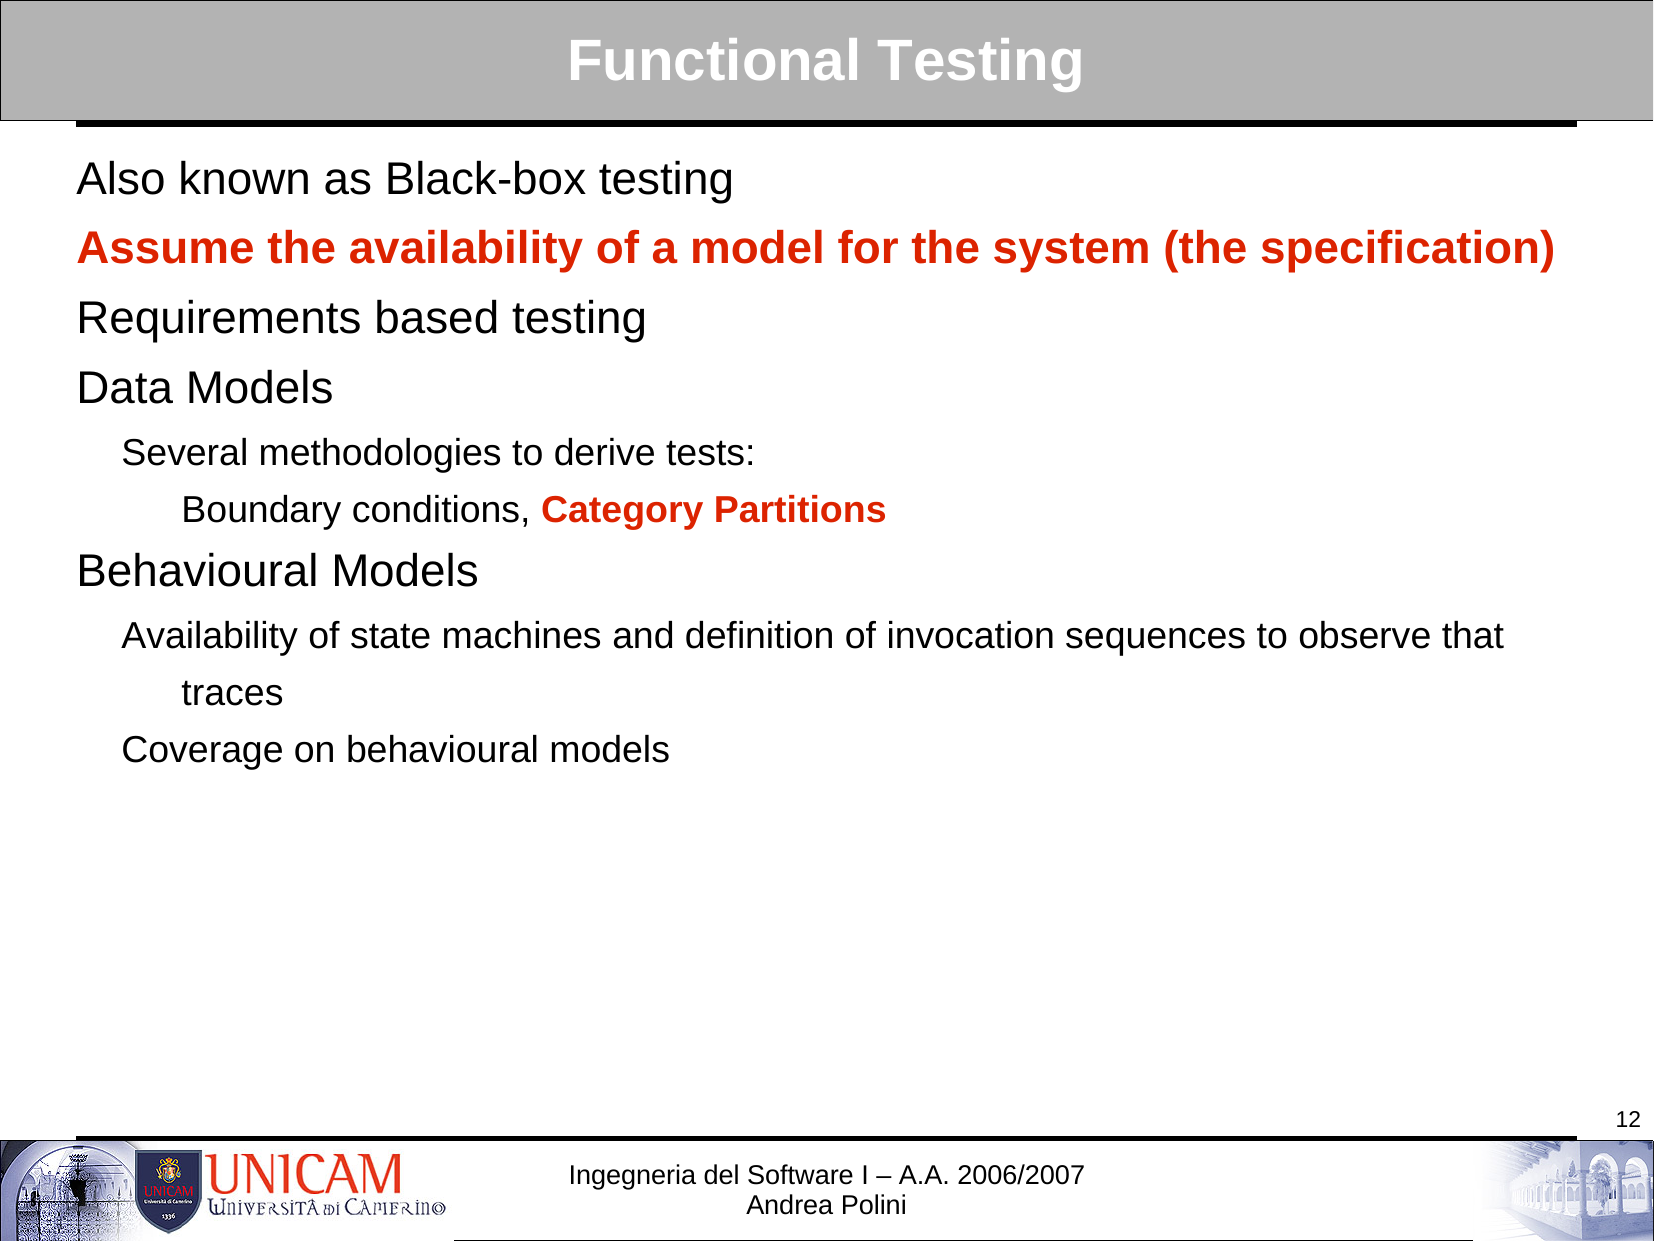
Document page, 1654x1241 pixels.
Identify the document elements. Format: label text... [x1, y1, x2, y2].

title Functional Testing [0, 0, 1653, 121]
picture [0, 1141, 454, 1241]
list Also known as Black-box testing Assume the availability of a model for the system (the specification) Requirements based testing Data Models Several methodologies to derive tests: Boundary conditions, Category Partitions Behavioural Models Availability of state machines and definition of invocation sequences to observe that traces Coverage on behavioural models [76, 152, 1577, 1028]
picture [1473, 1141, 1654, 1241]
